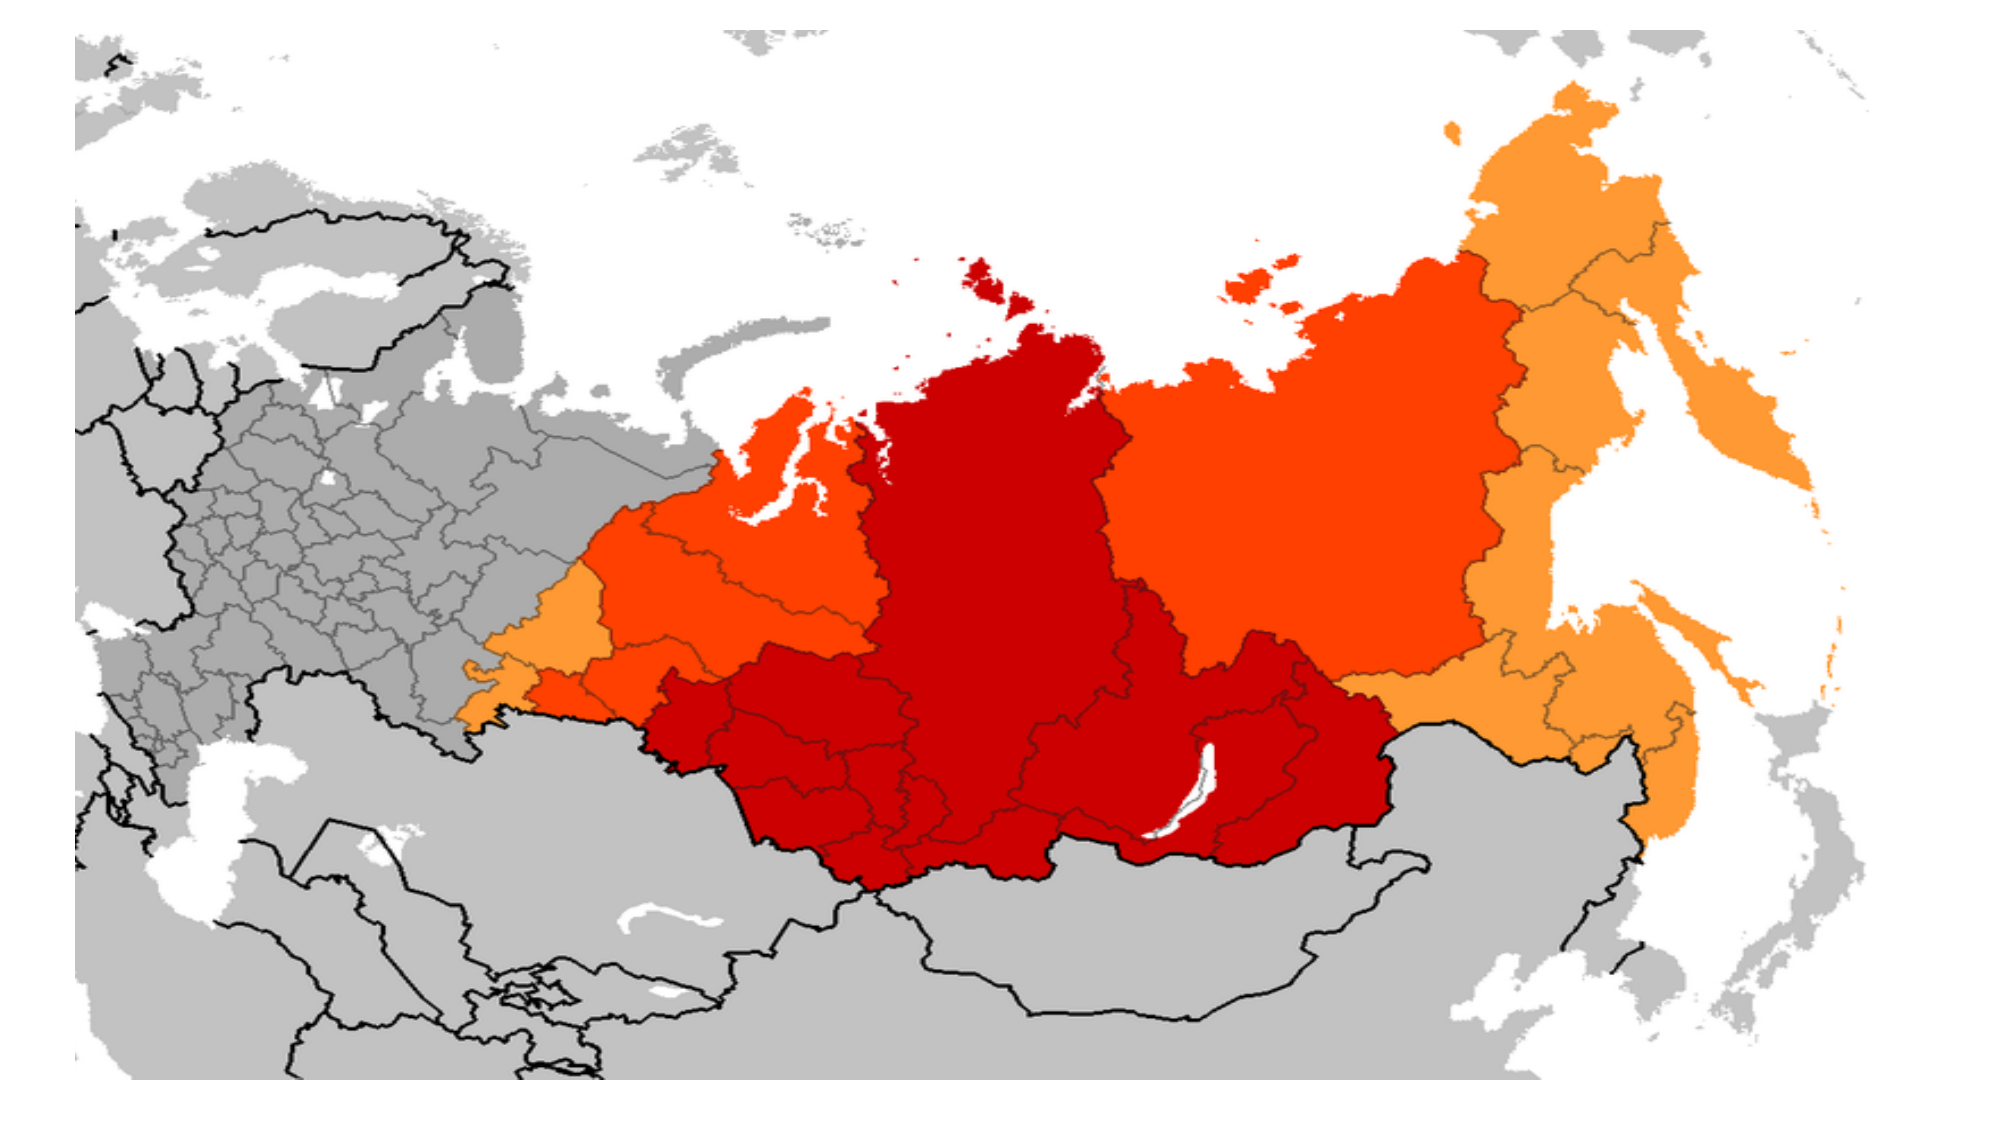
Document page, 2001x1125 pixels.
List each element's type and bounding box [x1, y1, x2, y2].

picture [75, 30, 1869, 1080]
